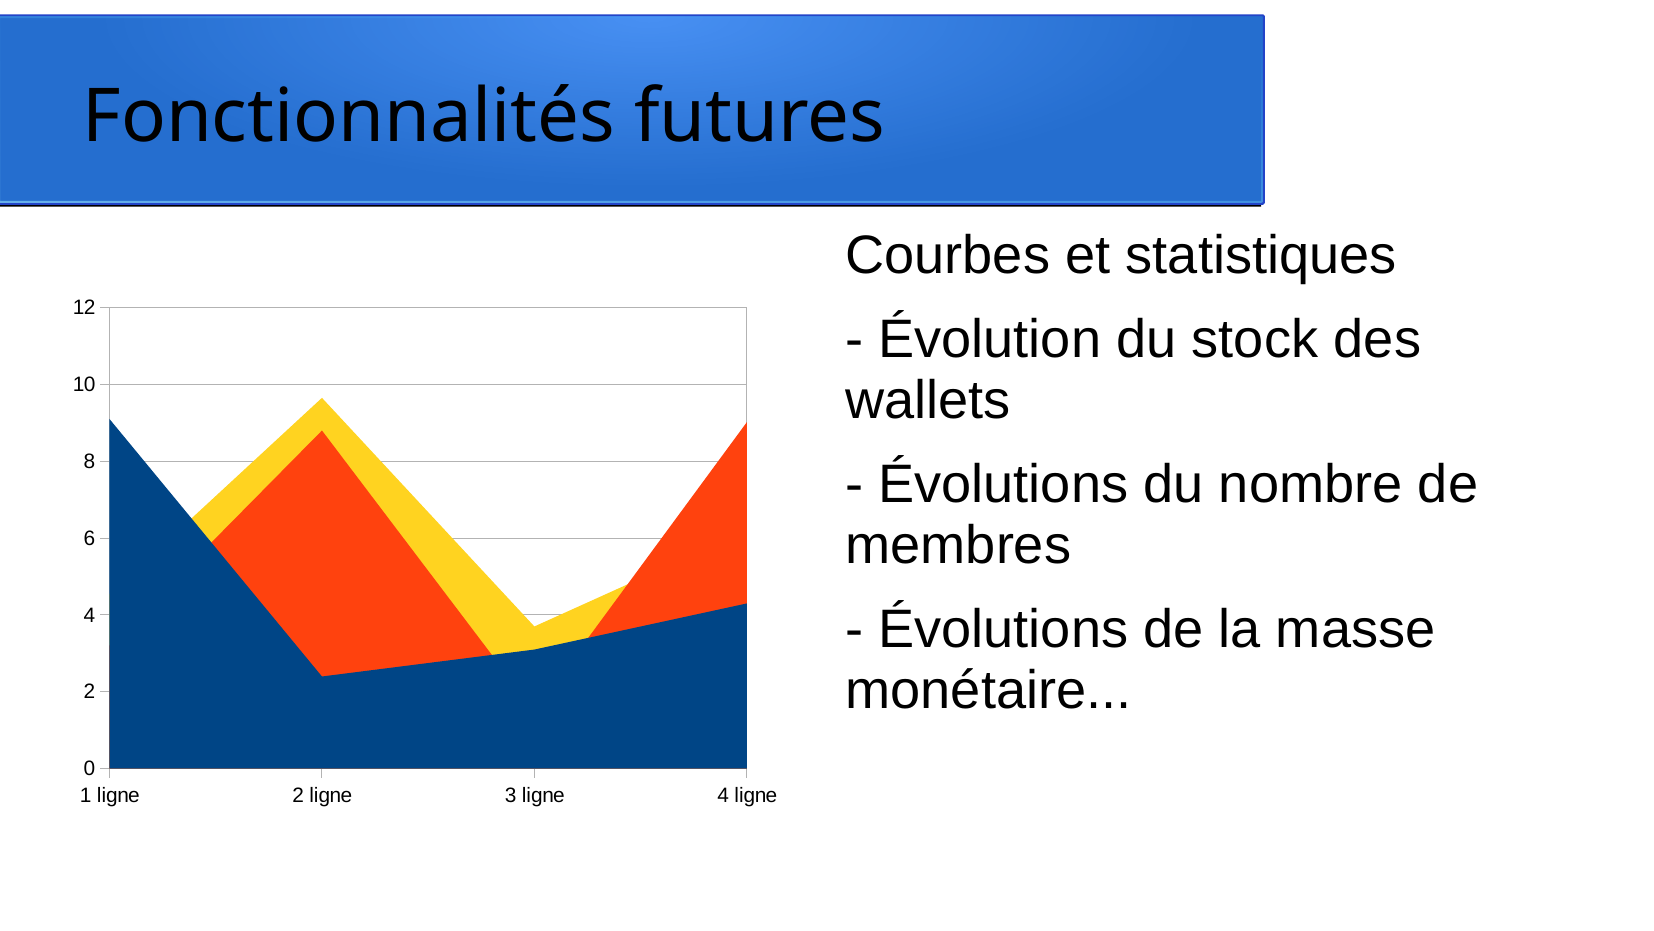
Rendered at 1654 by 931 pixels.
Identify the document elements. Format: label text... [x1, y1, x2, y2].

chart [58, 285, 792, 818]
list Courbes et statistiques - Évolution du stock des wallets - Évolutions du nombre de membres - Évolutions de la masse monétaire... [845, 224, 1572, 764]
title Fonctionnalités futures [82, 35, 1235, 189]
